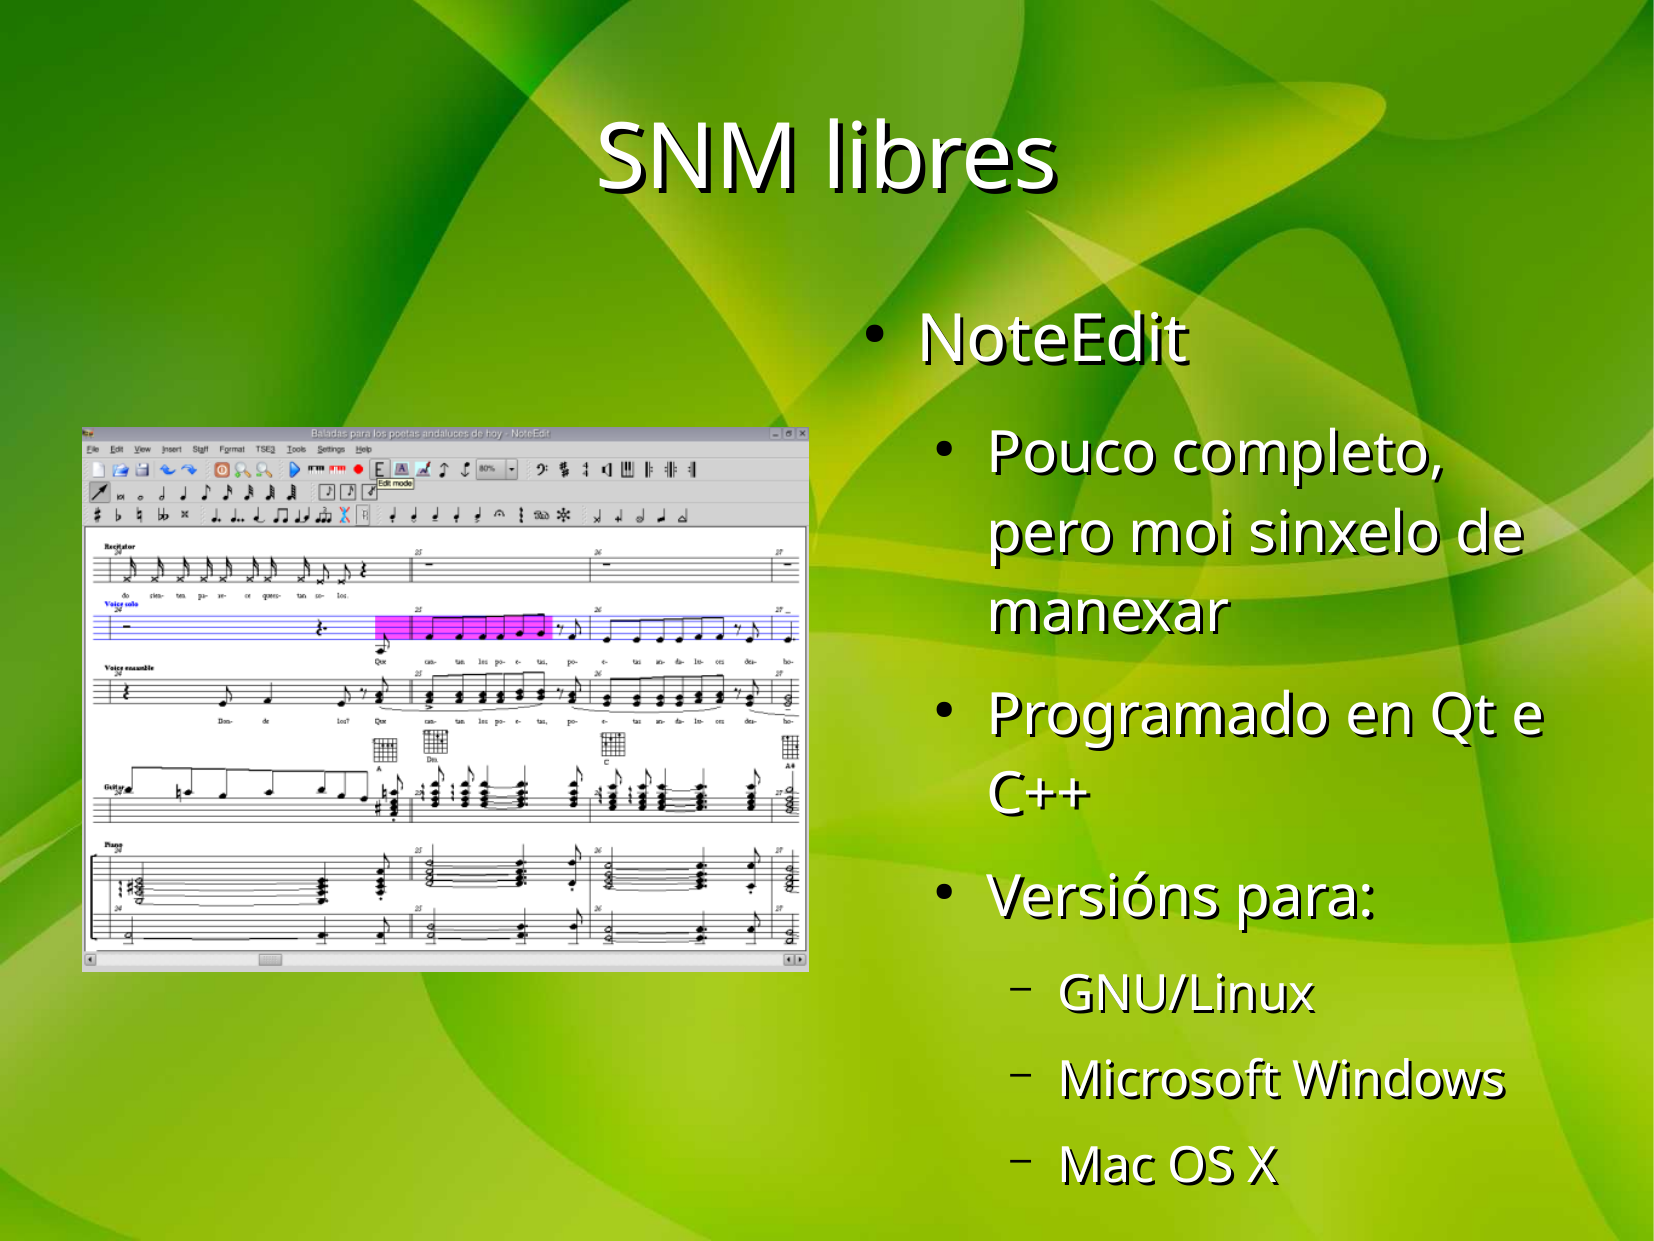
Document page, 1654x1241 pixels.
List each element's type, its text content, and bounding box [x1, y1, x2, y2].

list NoteEdit Pouco completo, pero moi sinxelo de manexar Programado en Qt e C++ Versións para: GNU/Linux Microsoft Windows Mac OS X [845, 290, 1572, 1109]
picture [0, 0, 1654, 1241]
title SNM libres [82, 49, 1571, 257]
